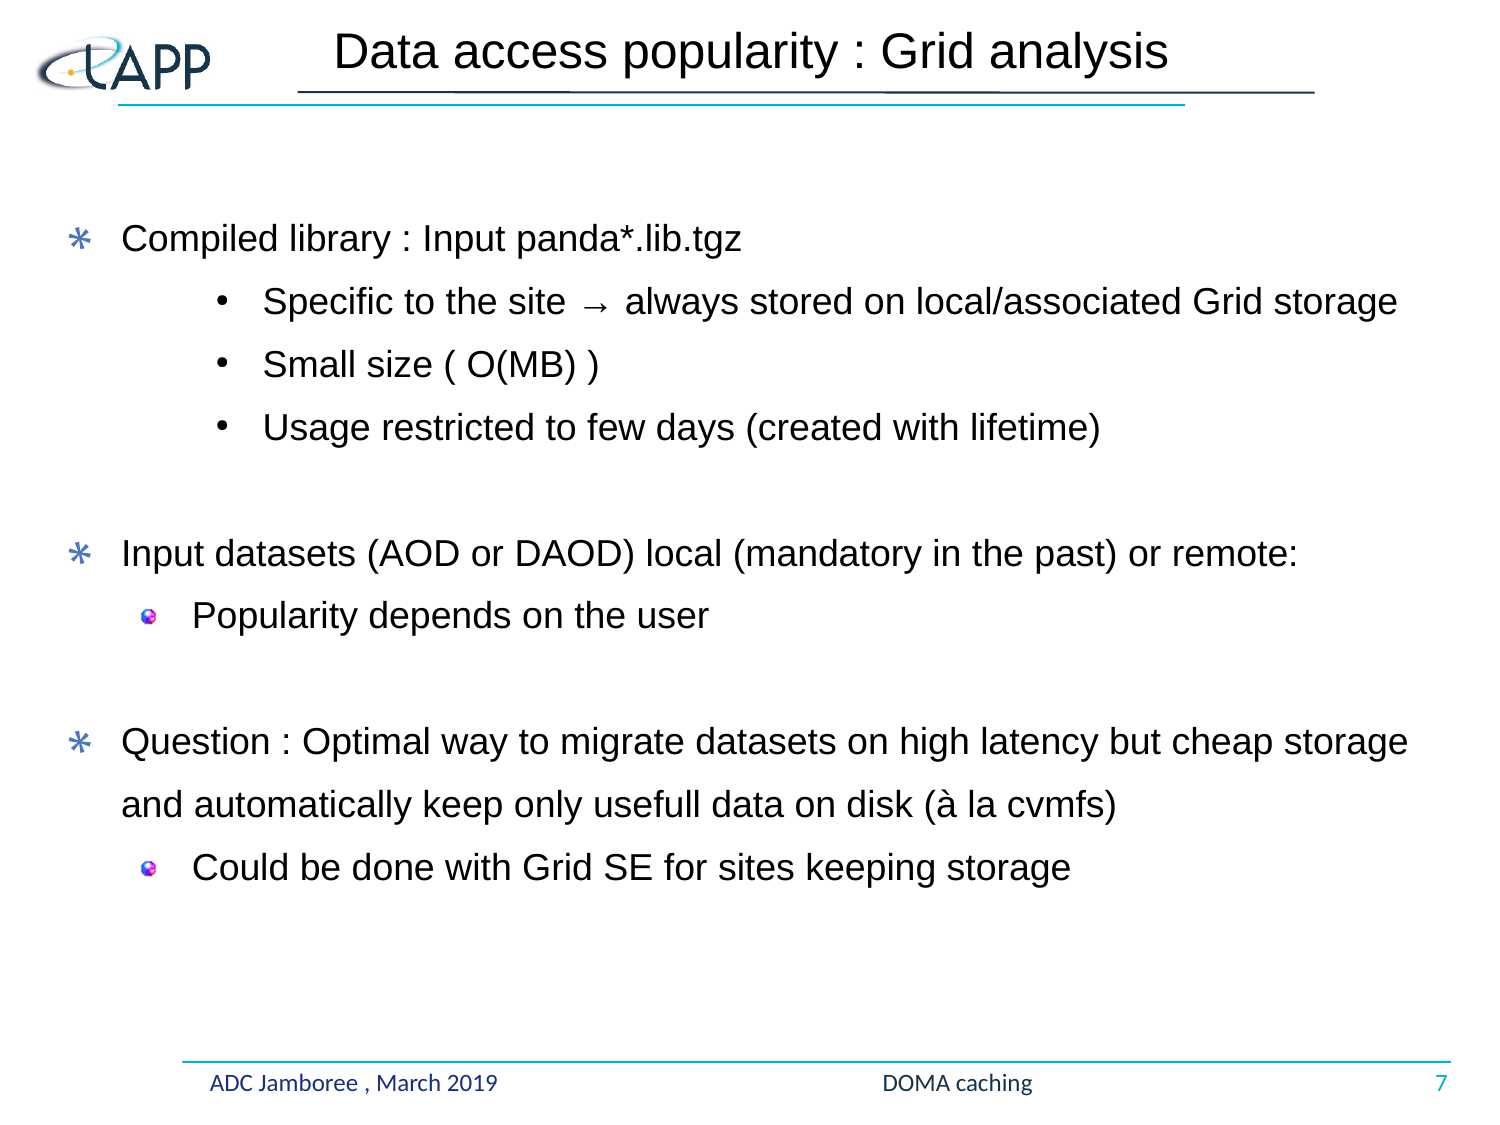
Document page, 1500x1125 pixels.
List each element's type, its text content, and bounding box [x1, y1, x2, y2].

text_box DOMA caching [704, 1058, 1211, 1111]
text_box Compiled library : Input panda*.lib.tgz Specific to the site → always stored on local/associated Grid storage Small size ( O(MB) ) Usage restricted to few days (created with lifetime) Input datasets (AOD or DAOD) local (mandatory in the past) or remote: Popularity depends on the user Question : Optimal way to migrate datasets on high latency but cheap storage and automatically keep only usefull data on disk (à la cvmfs) Could be done with Grid SE for sites keeping storage [35, 146, 1489, 981]
slide_number 1 [1293, 1058, 1463, 1111]
title Data access popularity : Grid analysis [318, 11, 1205, 86]
picture [32, 33, 210, 93]
text_box ADC Jamboree , March 2019 [194, 1058, 628, 1111]
